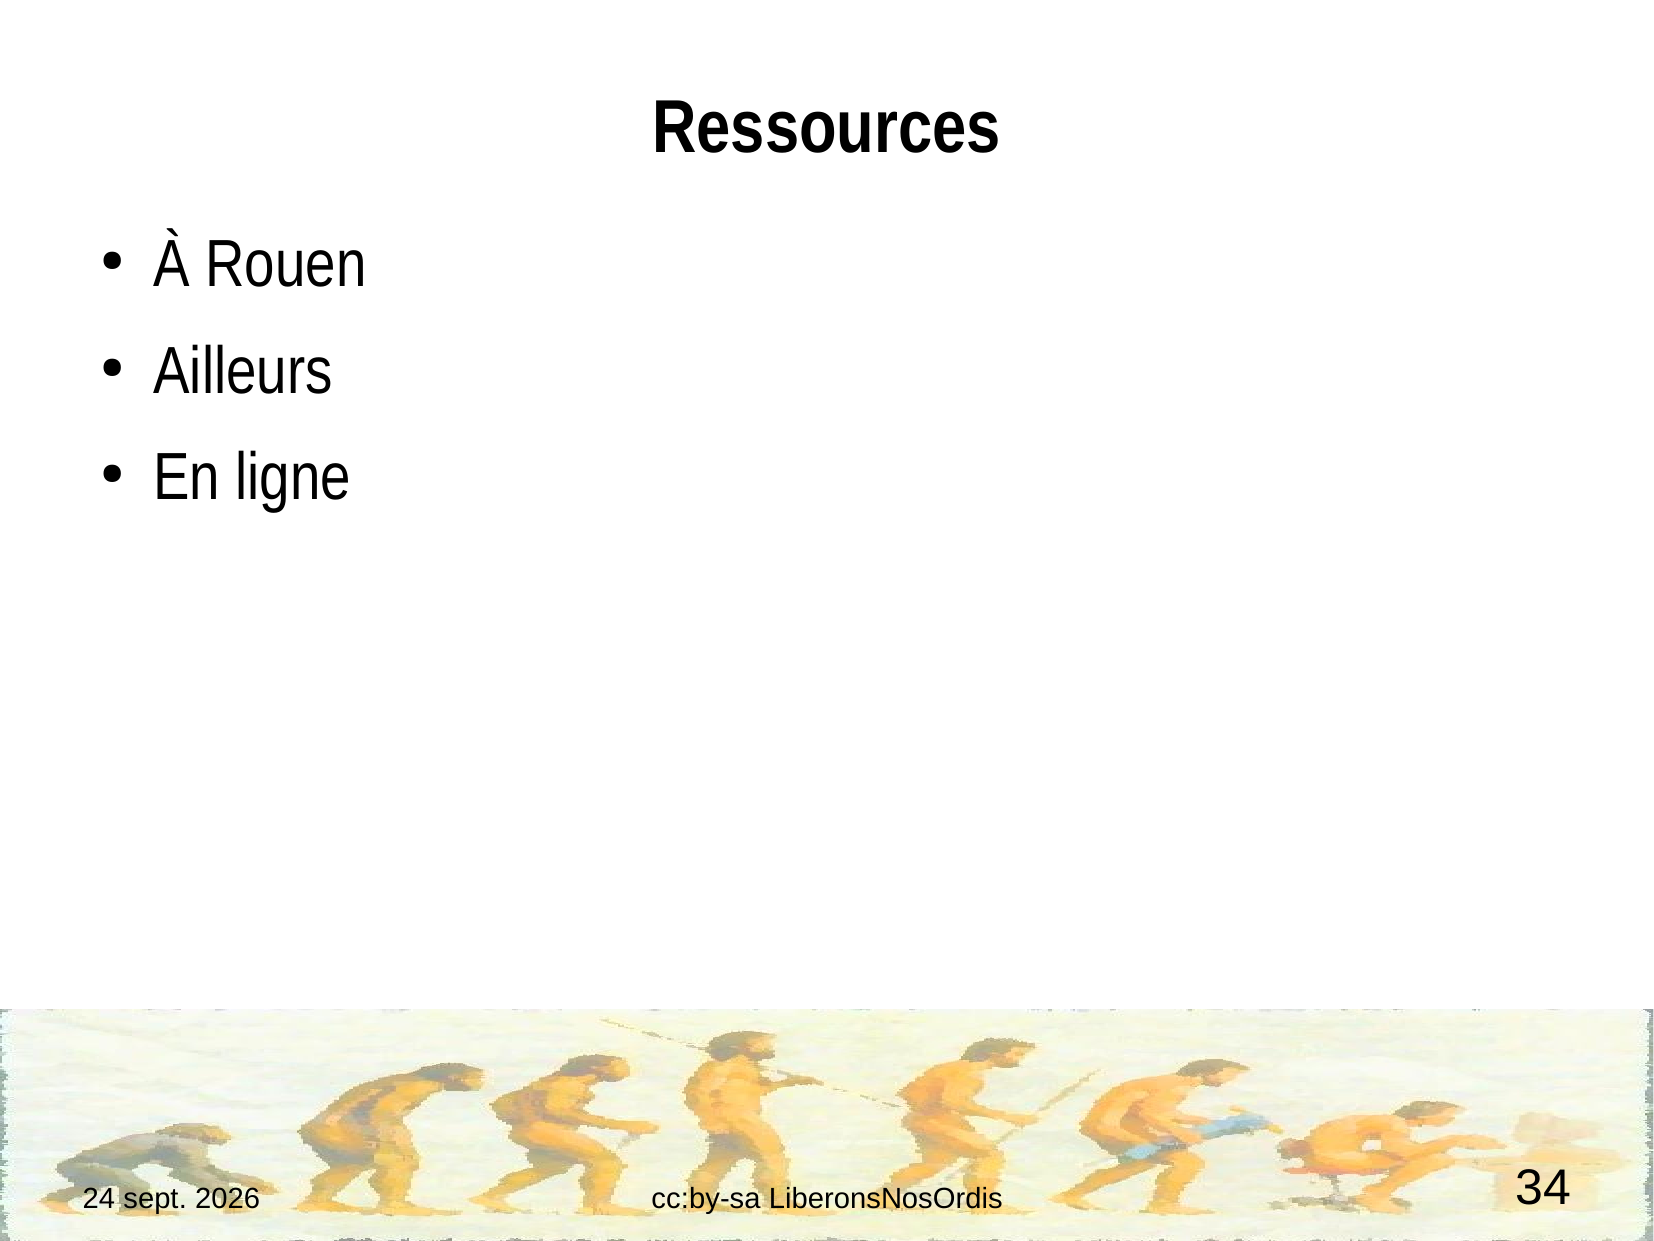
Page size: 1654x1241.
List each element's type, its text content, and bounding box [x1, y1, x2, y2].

list À Rouen Ailleurs En ligne [82, 224, 1571, 1010]
title Ressources [82, 49, 1571, 201]
picture [0, 1009, 1654, 1241]
